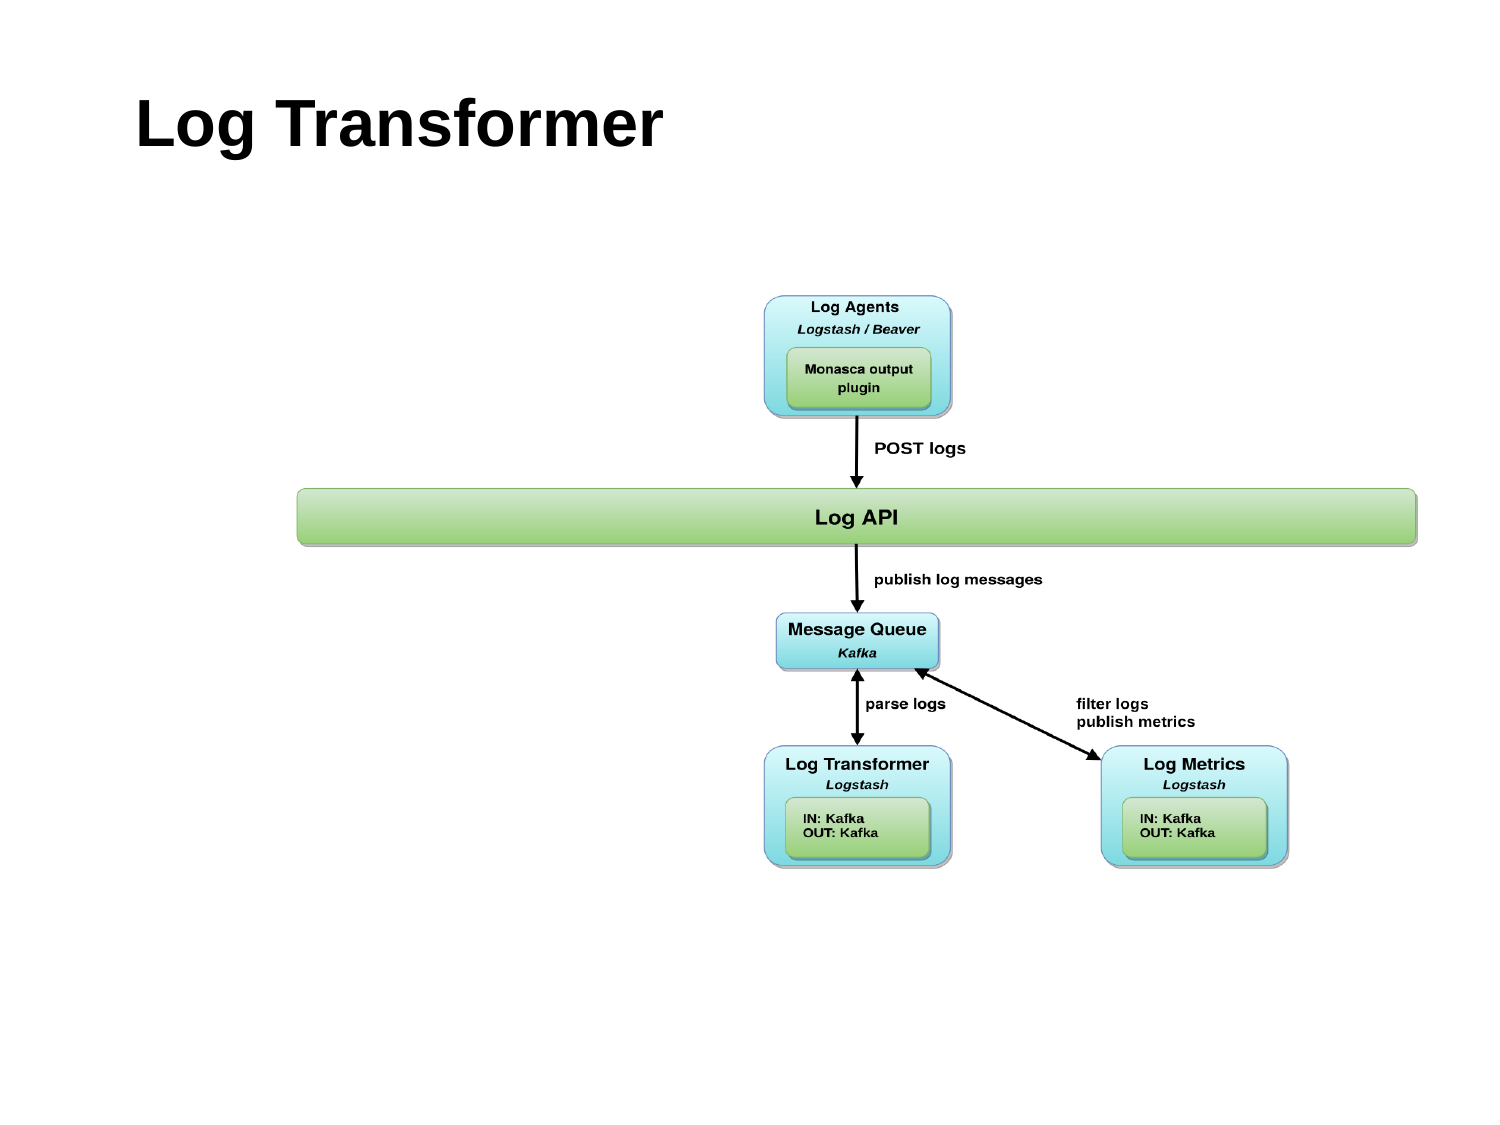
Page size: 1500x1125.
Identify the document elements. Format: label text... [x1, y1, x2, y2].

title Log Transformer [135, 41, 1372, 204]
picture [118, 295, 1418, 886]
